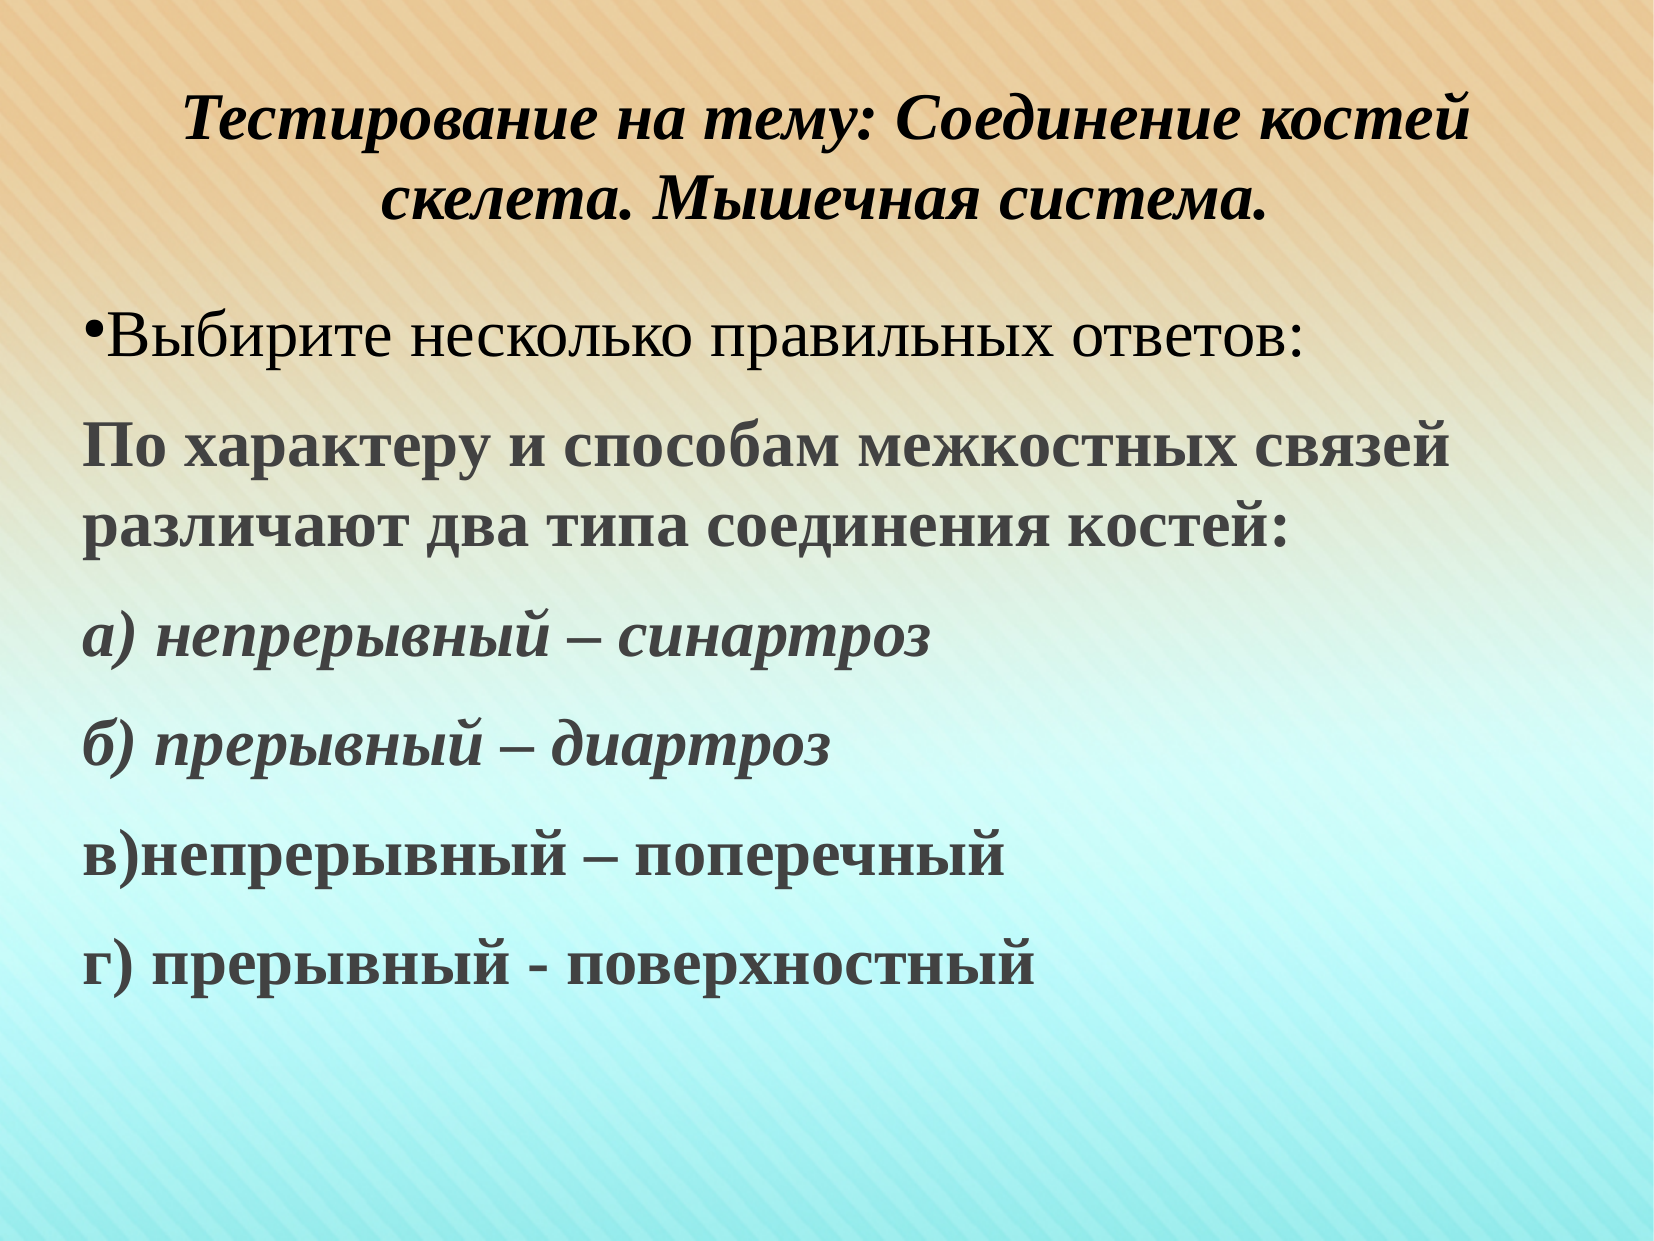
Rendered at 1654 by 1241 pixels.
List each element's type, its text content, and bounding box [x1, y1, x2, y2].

list Выбирите несколько правильных ответов: По характеру и способам межкостных связей различают два типа соединения костей: а) непрерывный – синартроз б) прерывный – диартроз в)непрерывный – поперечный г) прерывный - поверхностный [82, 290, 1571, 1109]
title Тестирование на тему: Соединение костей скелета. Мышечная система. [82, 49, 1571, 257]
